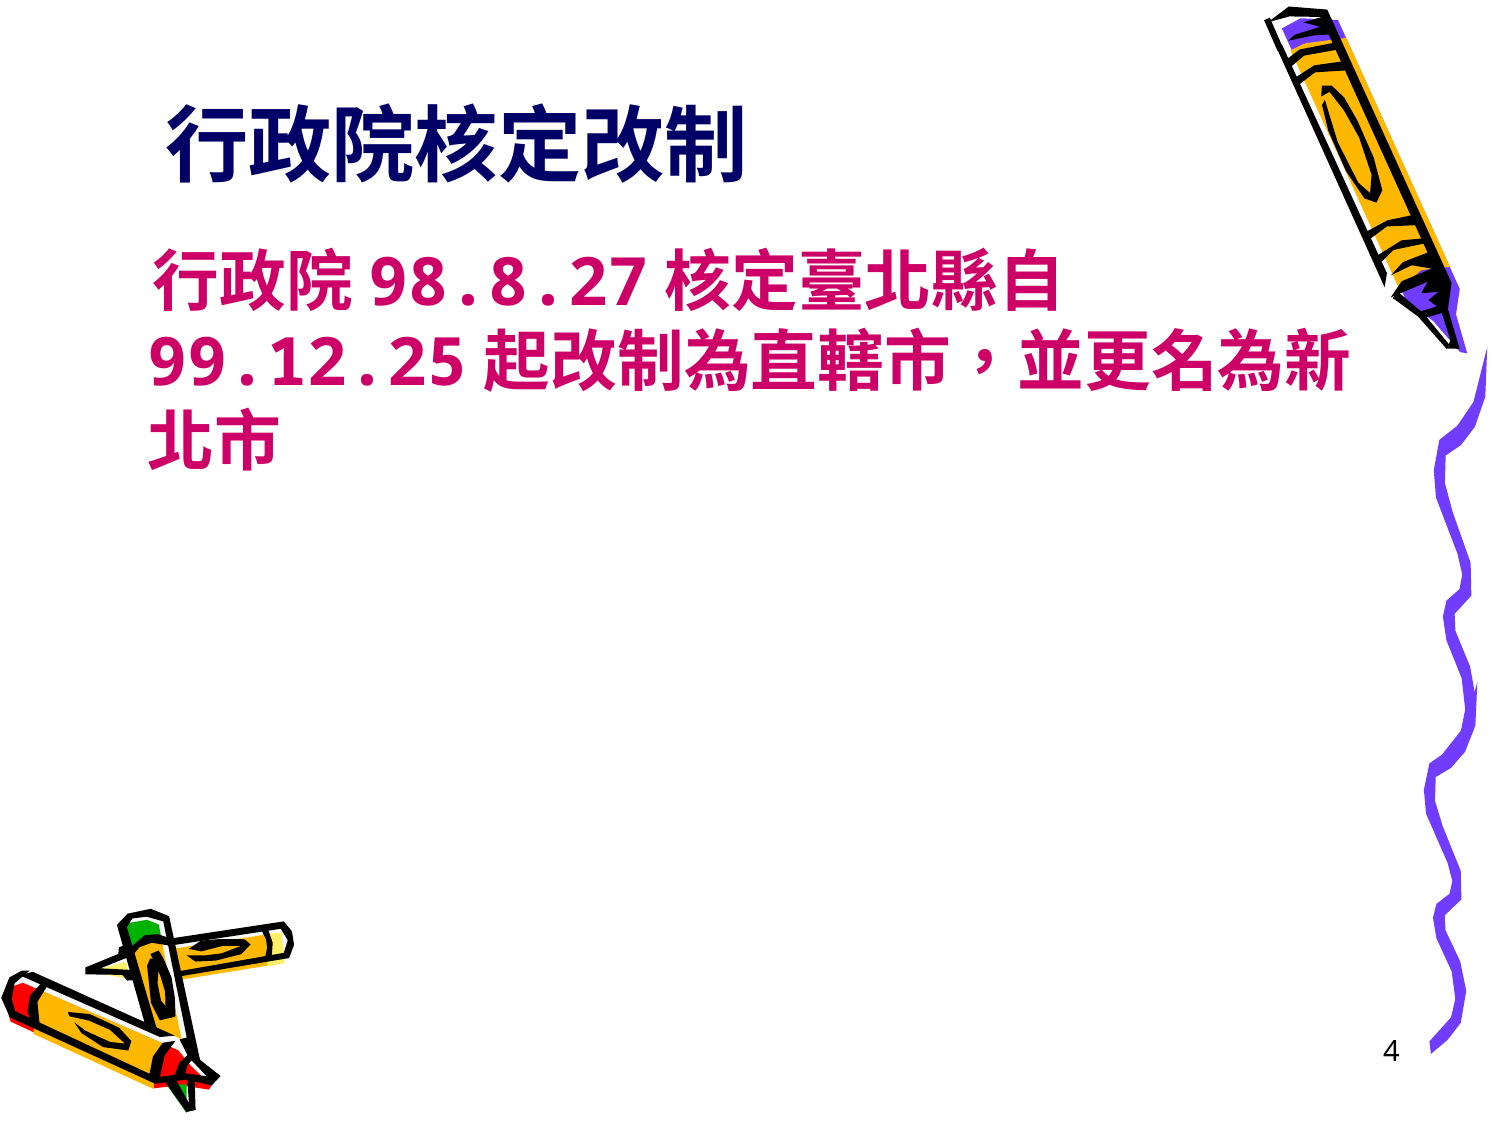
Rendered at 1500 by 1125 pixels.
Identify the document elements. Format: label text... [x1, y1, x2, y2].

title 行政院核定改制 [0, 30, 913, 200]
text_box <編號> [1102, 1025, 1415, 1101]
list 行政院98.8.27核定臺北縣自99.12.25起改制為直轄市，並更名為新北市 [76, 231, 1378, 504]
